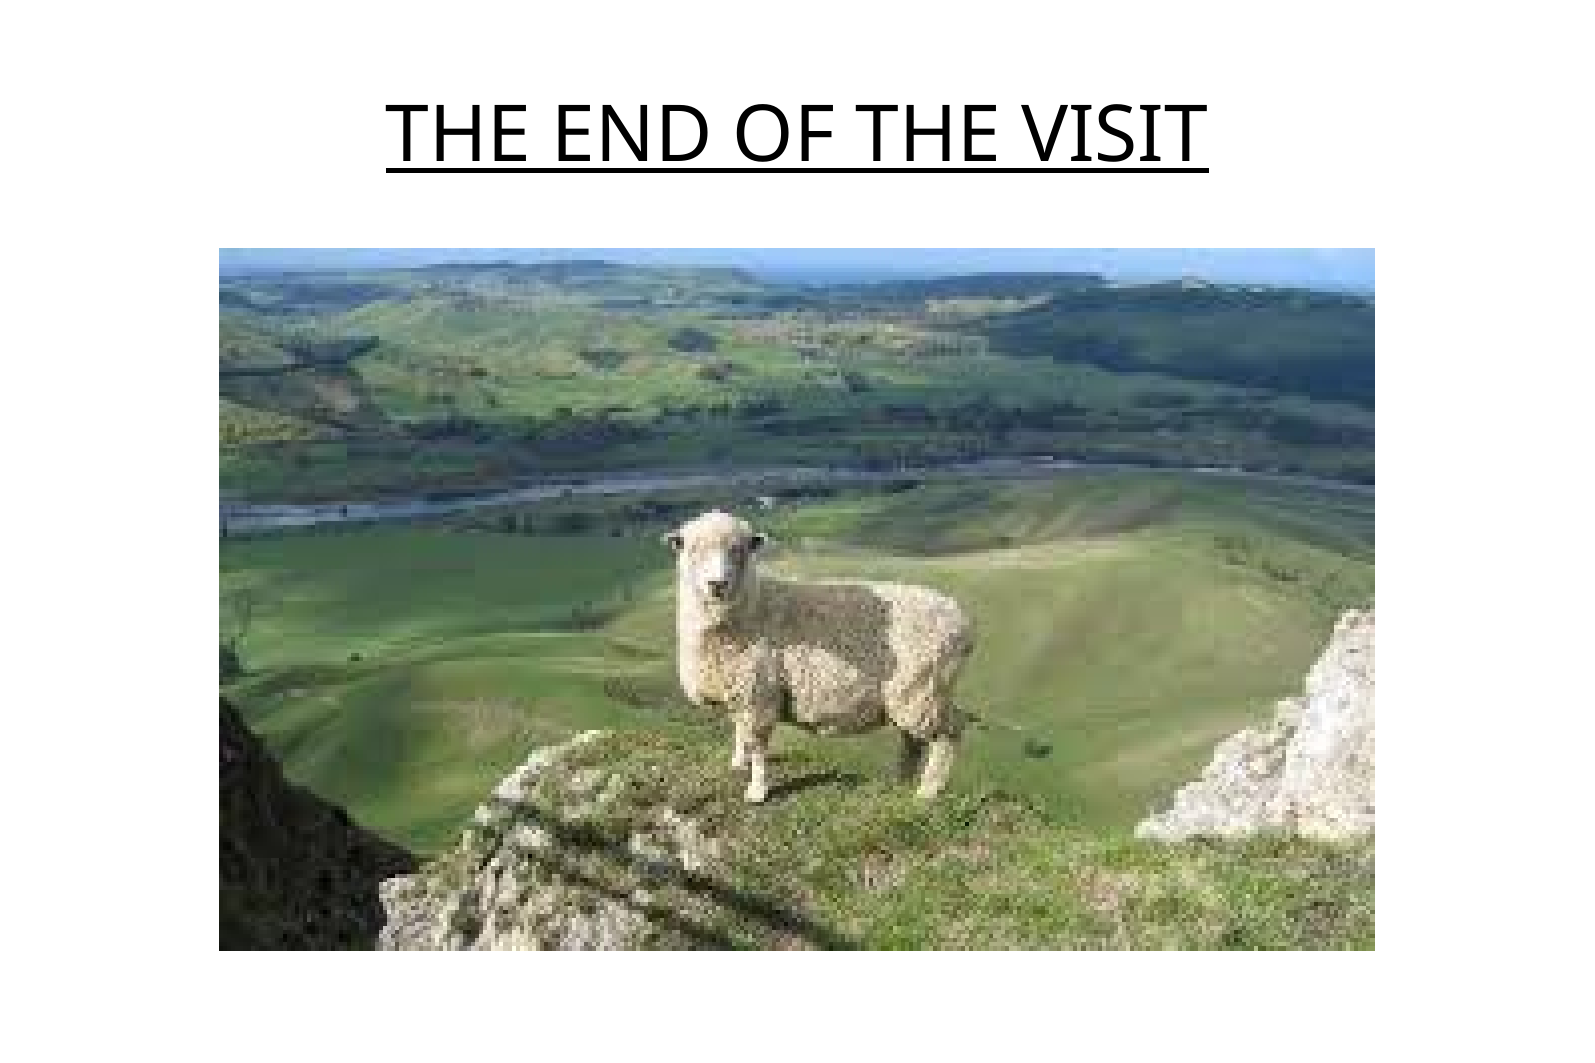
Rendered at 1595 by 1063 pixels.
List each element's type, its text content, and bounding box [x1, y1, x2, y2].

picture [219, 248, 1375, 951]
title THE END OF THE VISIT [79, 42, 1515, 220]
